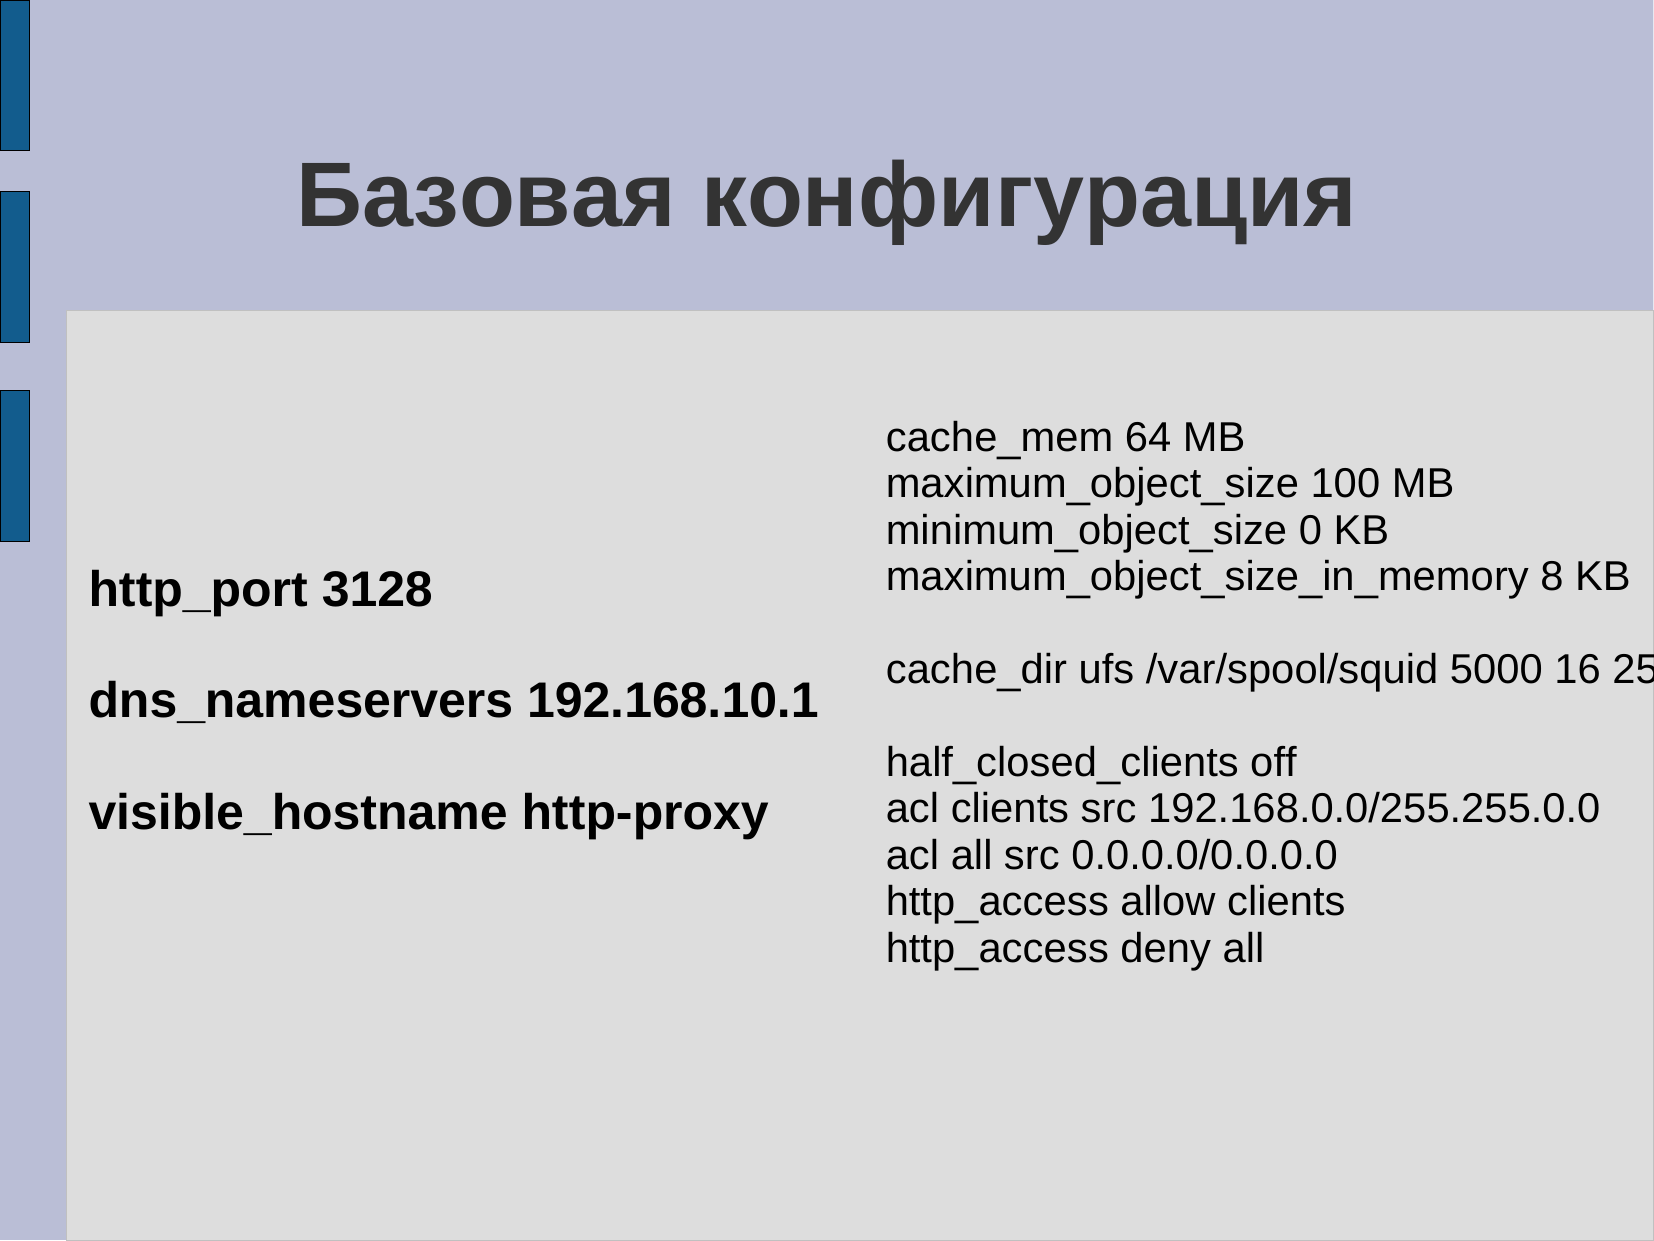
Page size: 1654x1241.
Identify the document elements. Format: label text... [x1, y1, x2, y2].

list http_port 3128 dns_nameservers 192.168.10.1 visible_hostname http-proxy [88, 561, 885, 916]
title Базовая конфигурация [121, 91, 1534, 299]
list cache_mem 64 MB maximum_object_size 100 MB minimum_object_size 0 KB maximum_object_size_in_memory 8 KB cache_dir ufs /var/spool/squid 5000 16 256 half_closed_clients off acl clients src 192.168.0.0/255.255.0.0 acl all src 0.0.0.0/0.0.0.0 http_access allow clients http_access deny all [885, 413, 1654, 1241]
